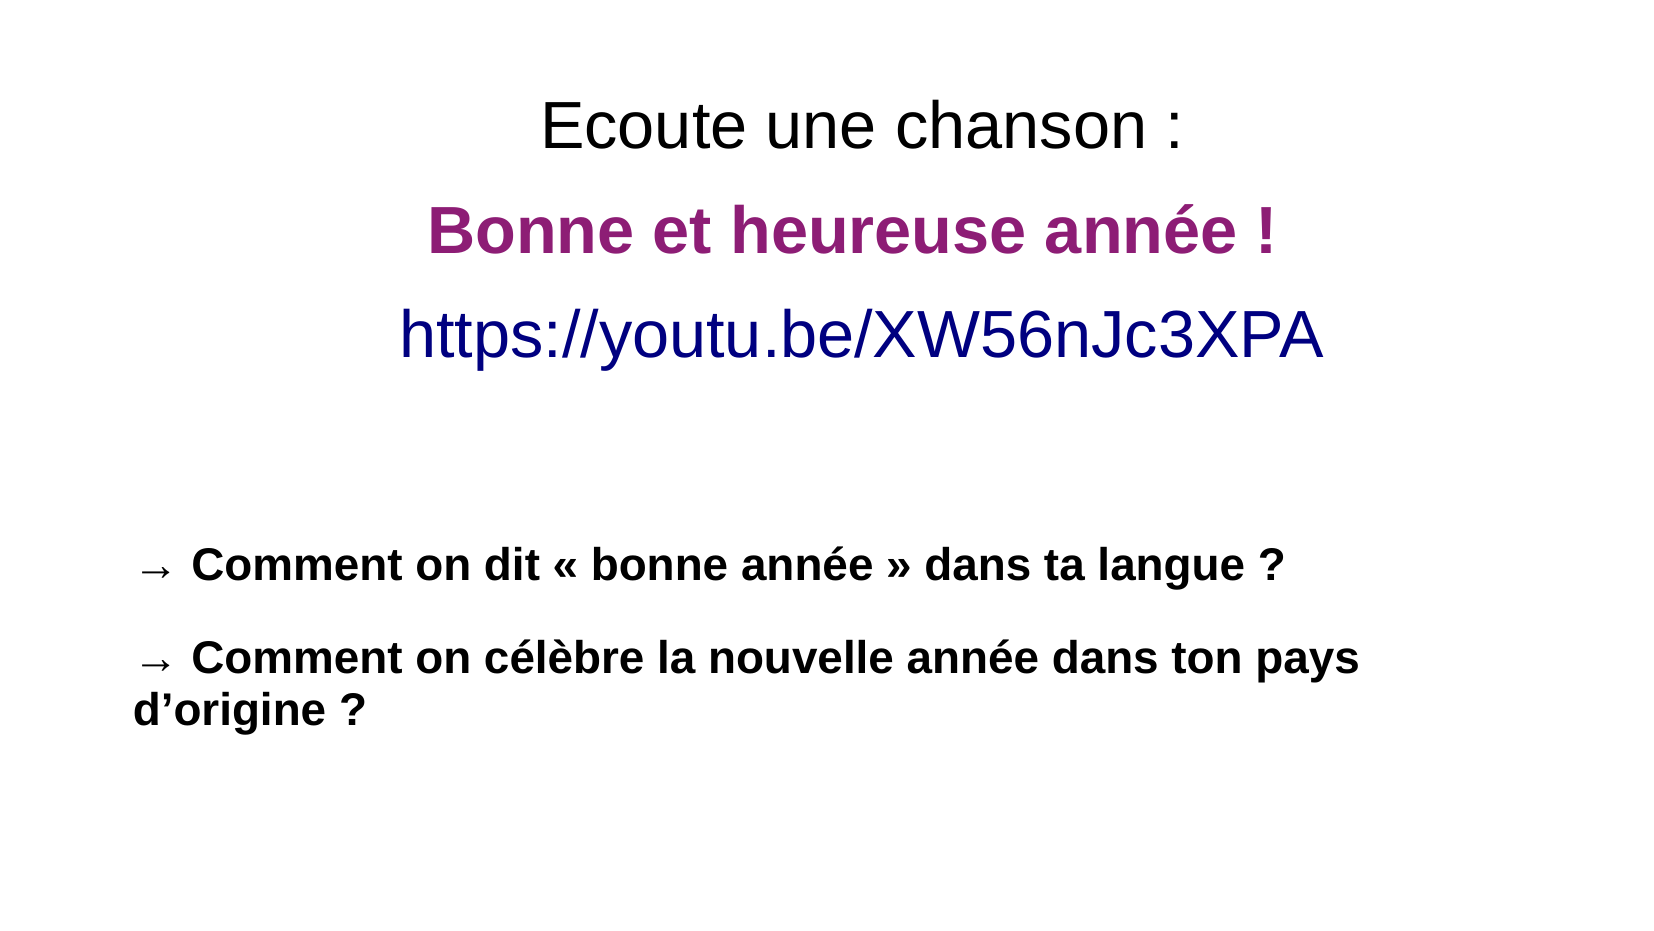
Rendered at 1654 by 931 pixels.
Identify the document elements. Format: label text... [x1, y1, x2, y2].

text_box → Comment on dit « bonne année » dans ta langue ? → Comment on célèbre la nouvelle année dans ton pays d’origine ? [118, 531, 1477, 743]
list Ecoute une chanson : Bonne et heureuse année ! https://youtu.be/XW56nJc3XPA [82, 88, 1571, 403]
